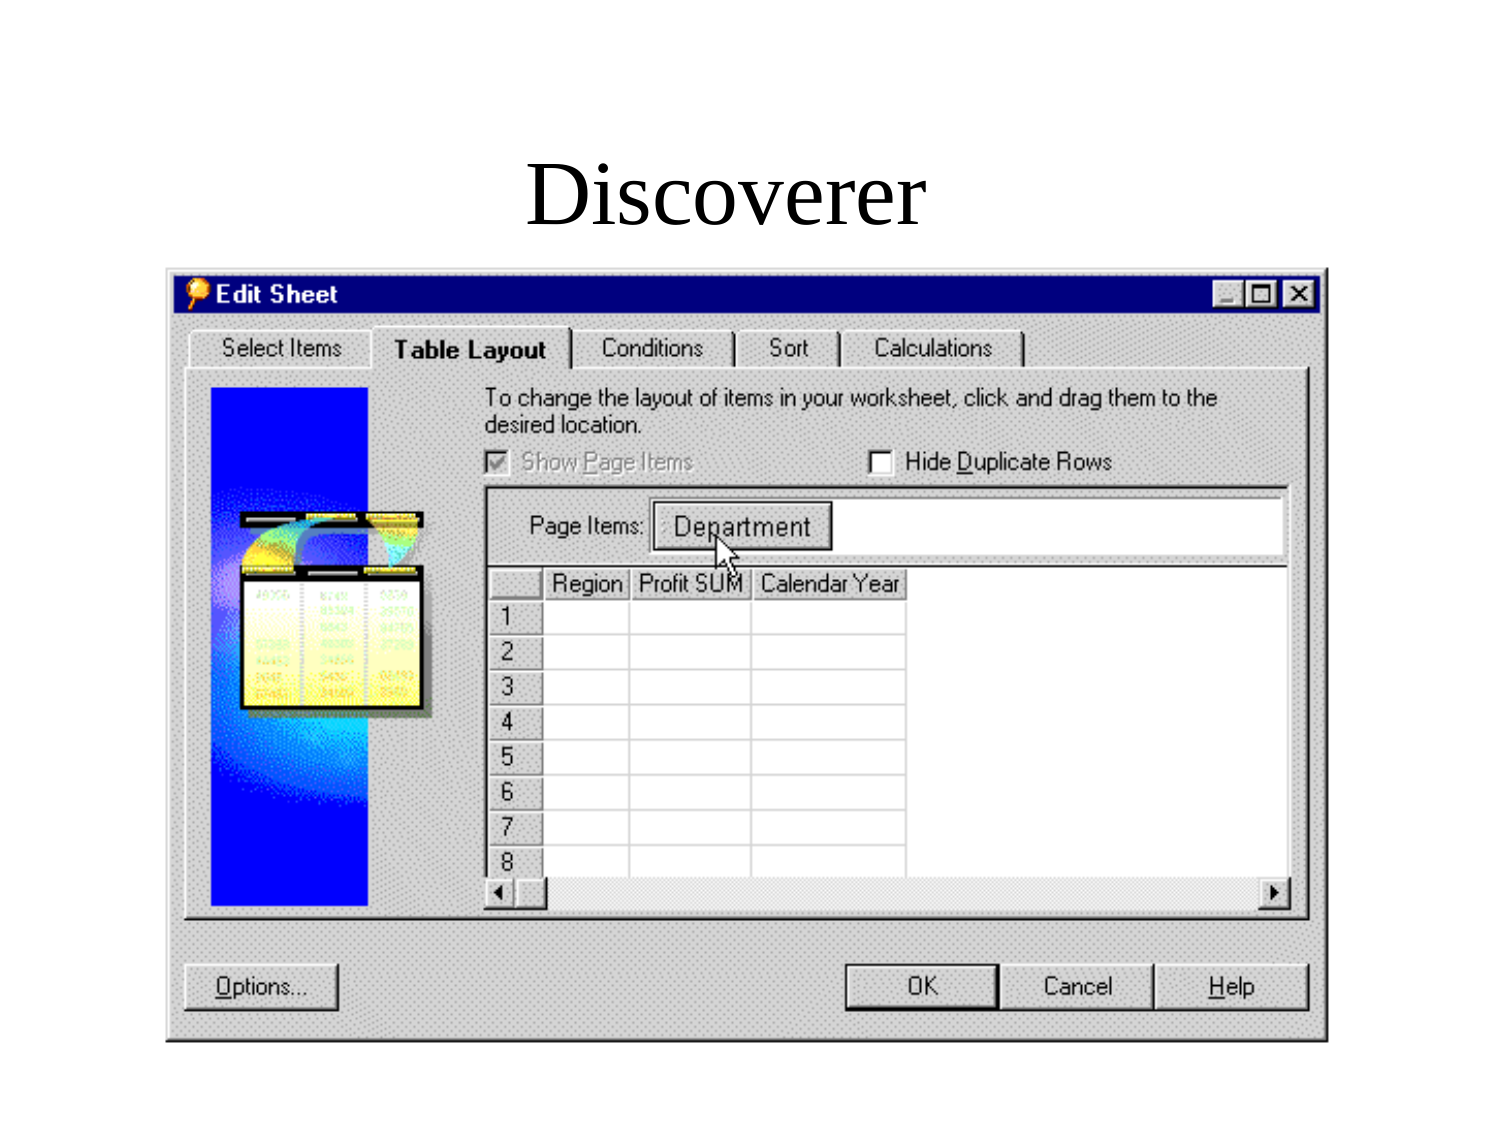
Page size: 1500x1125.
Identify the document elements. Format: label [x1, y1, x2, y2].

picture [162, 262, 1335, 1047]
